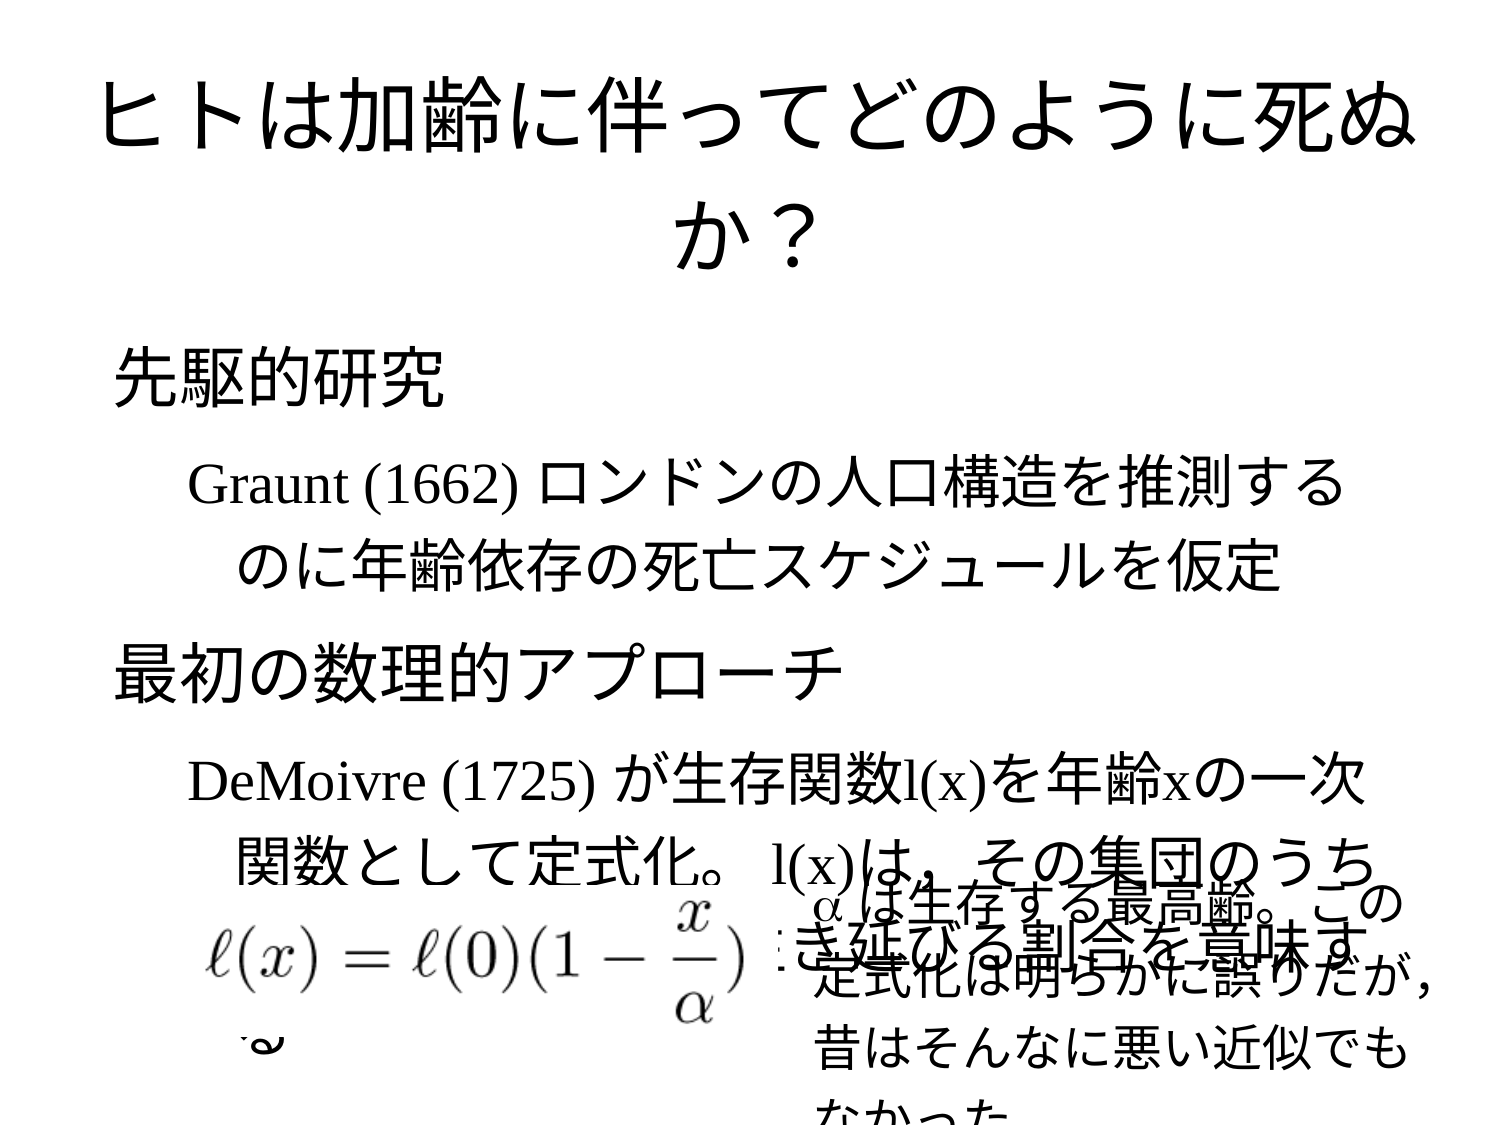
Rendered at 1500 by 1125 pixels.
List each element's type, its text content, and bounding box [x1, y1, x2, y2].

text_box a は生存する最高齢。この定式化は明らかに誤りだが，昔はそんなに悪い近似でもなかった [797, 856, 1447, 1083]
title ヒトは加齢に伴ってどのように死ぬか？ [59, 76, 1447, 266]
list 先駆的研究 Graunt (1662) ロンドンの人口構造を推測するのに年齢依存の死亡スケジュールを仮定 最初の数理的アプローチ DeMoivre (1725) が生存関数l(x)を年齢xの一次関数として定式化。 l(x)は，その集団のうち正確な年齢x歳まで生き延びる割合を意味する [112, 324, 1388, 857]
picture [177, 885, 779, 1037]
